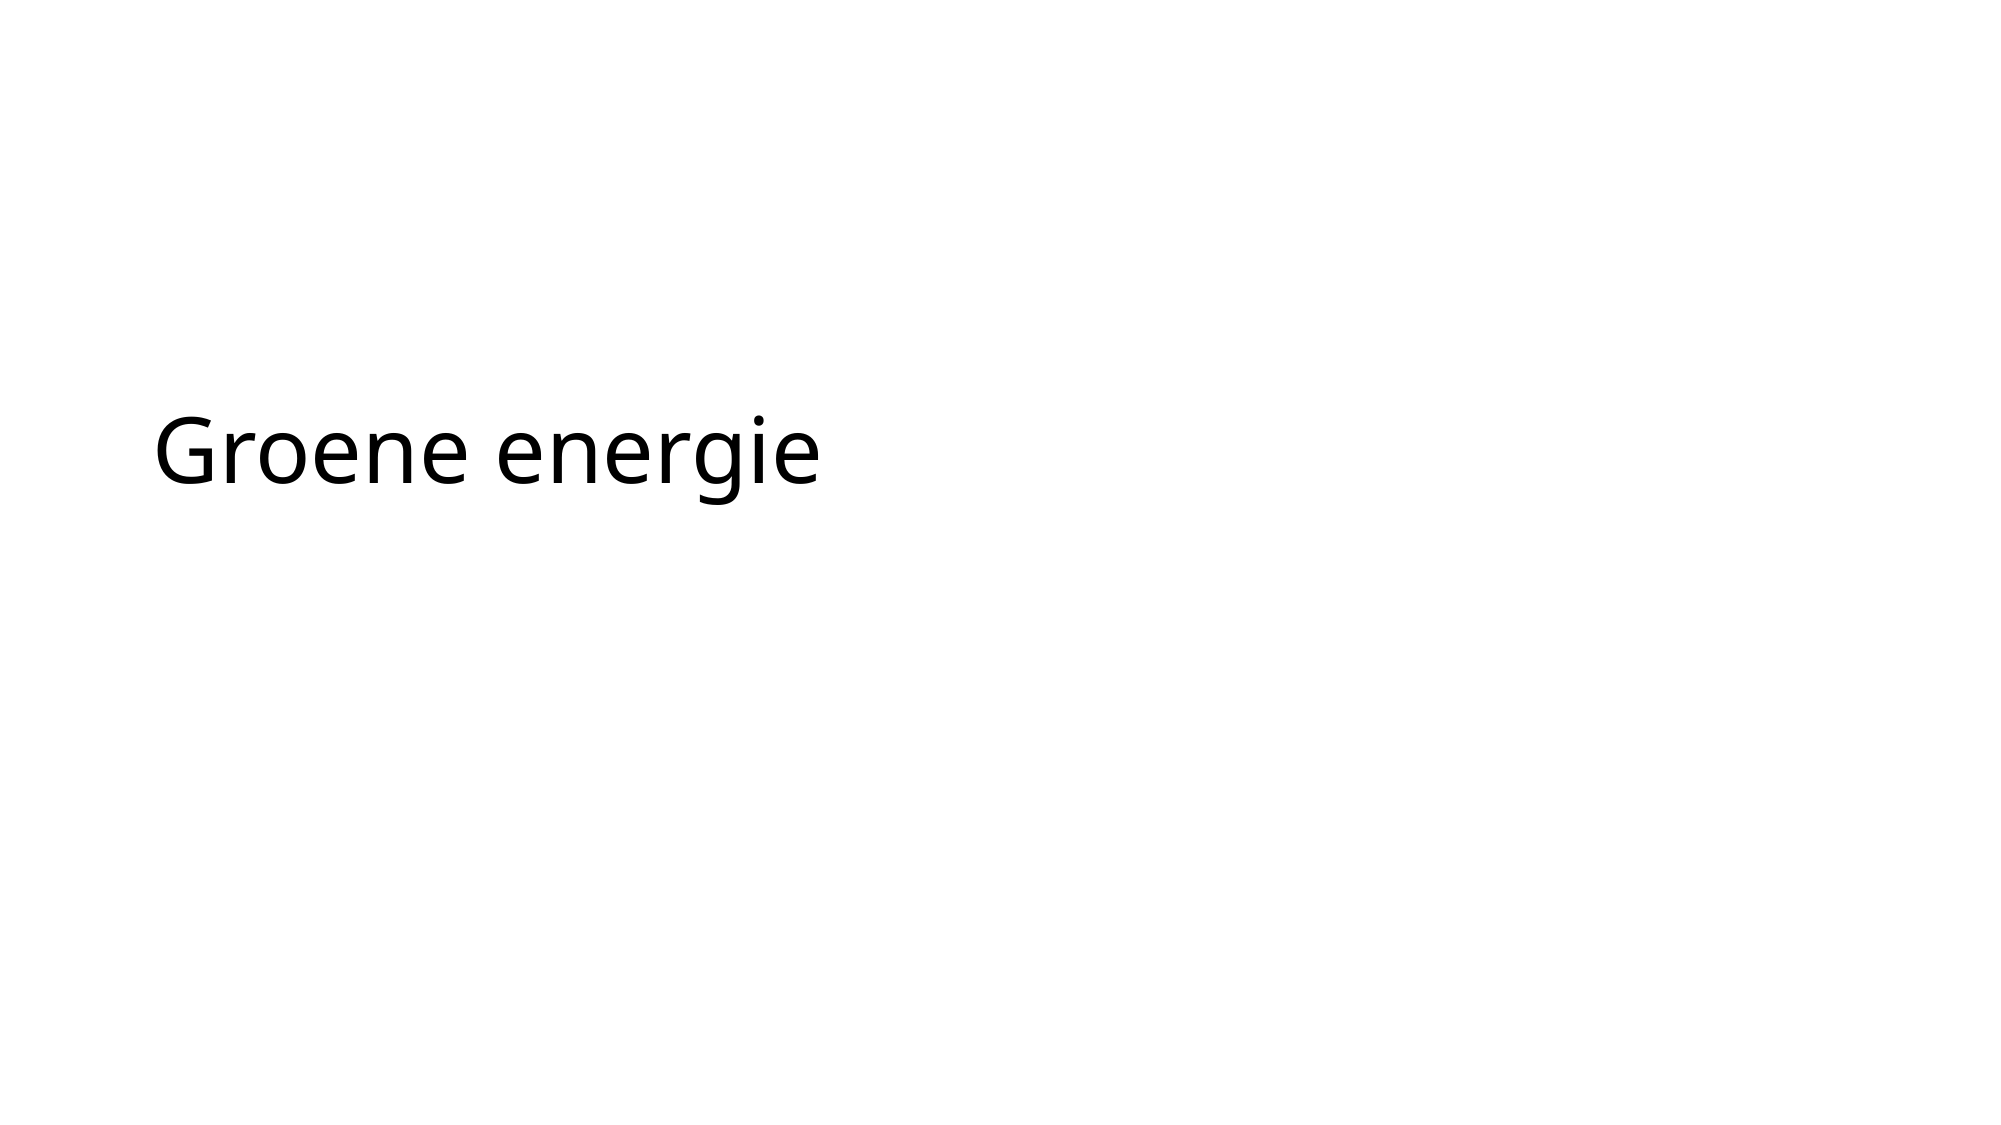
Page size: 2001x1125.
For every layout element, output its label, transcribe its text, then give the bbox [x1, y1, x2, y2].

title Groene energie [137, 345, 1863, 563]
